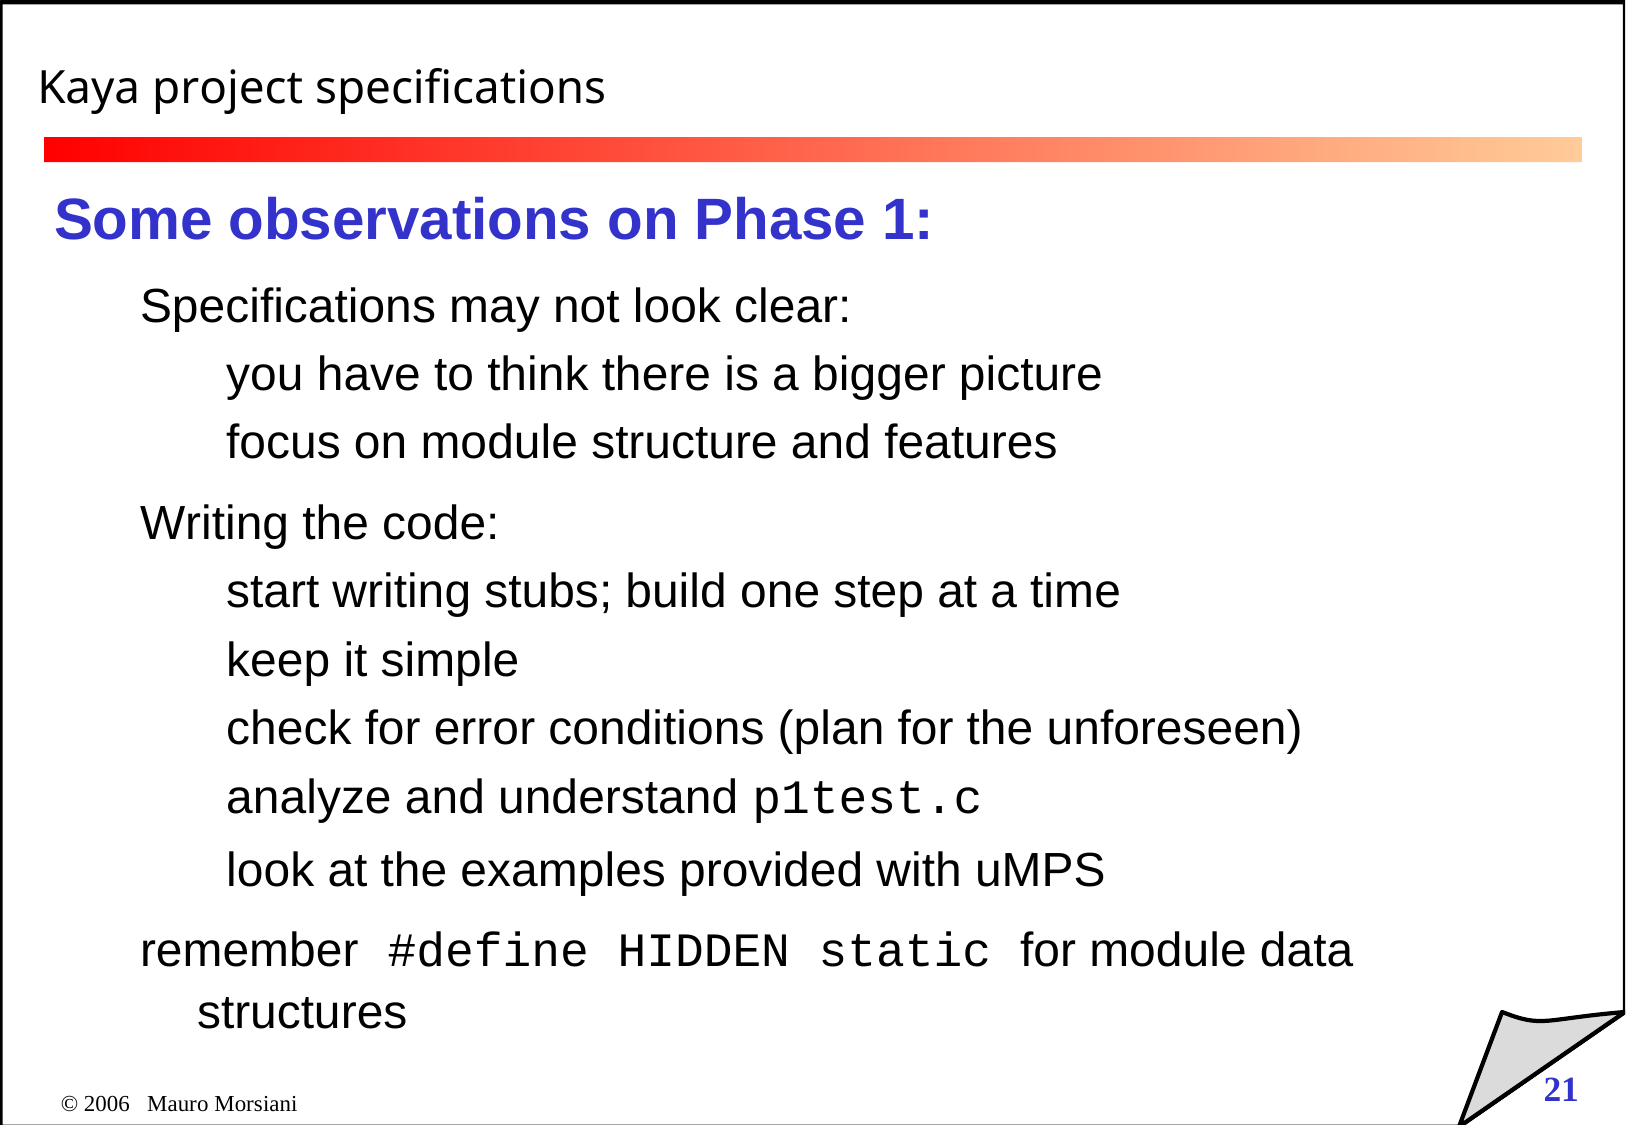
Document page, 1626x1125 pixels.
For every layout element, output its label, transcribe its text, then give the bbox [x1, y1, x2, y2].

list Some observations on Phase 1: Specifications may not look clear: you have to think there is a bigger picture focus on module structure and features Writing the code: start writing stubs; build one step at a time keep it simple check for error conditions (plan for the unforeseen) analyze and understand p1test.c look at the examples provided with uMPS remember #define HIDDEN static for module data structures [54, 187, 1571, 1096]
title Kaya project specifications [37, 44, 1588, 131]
